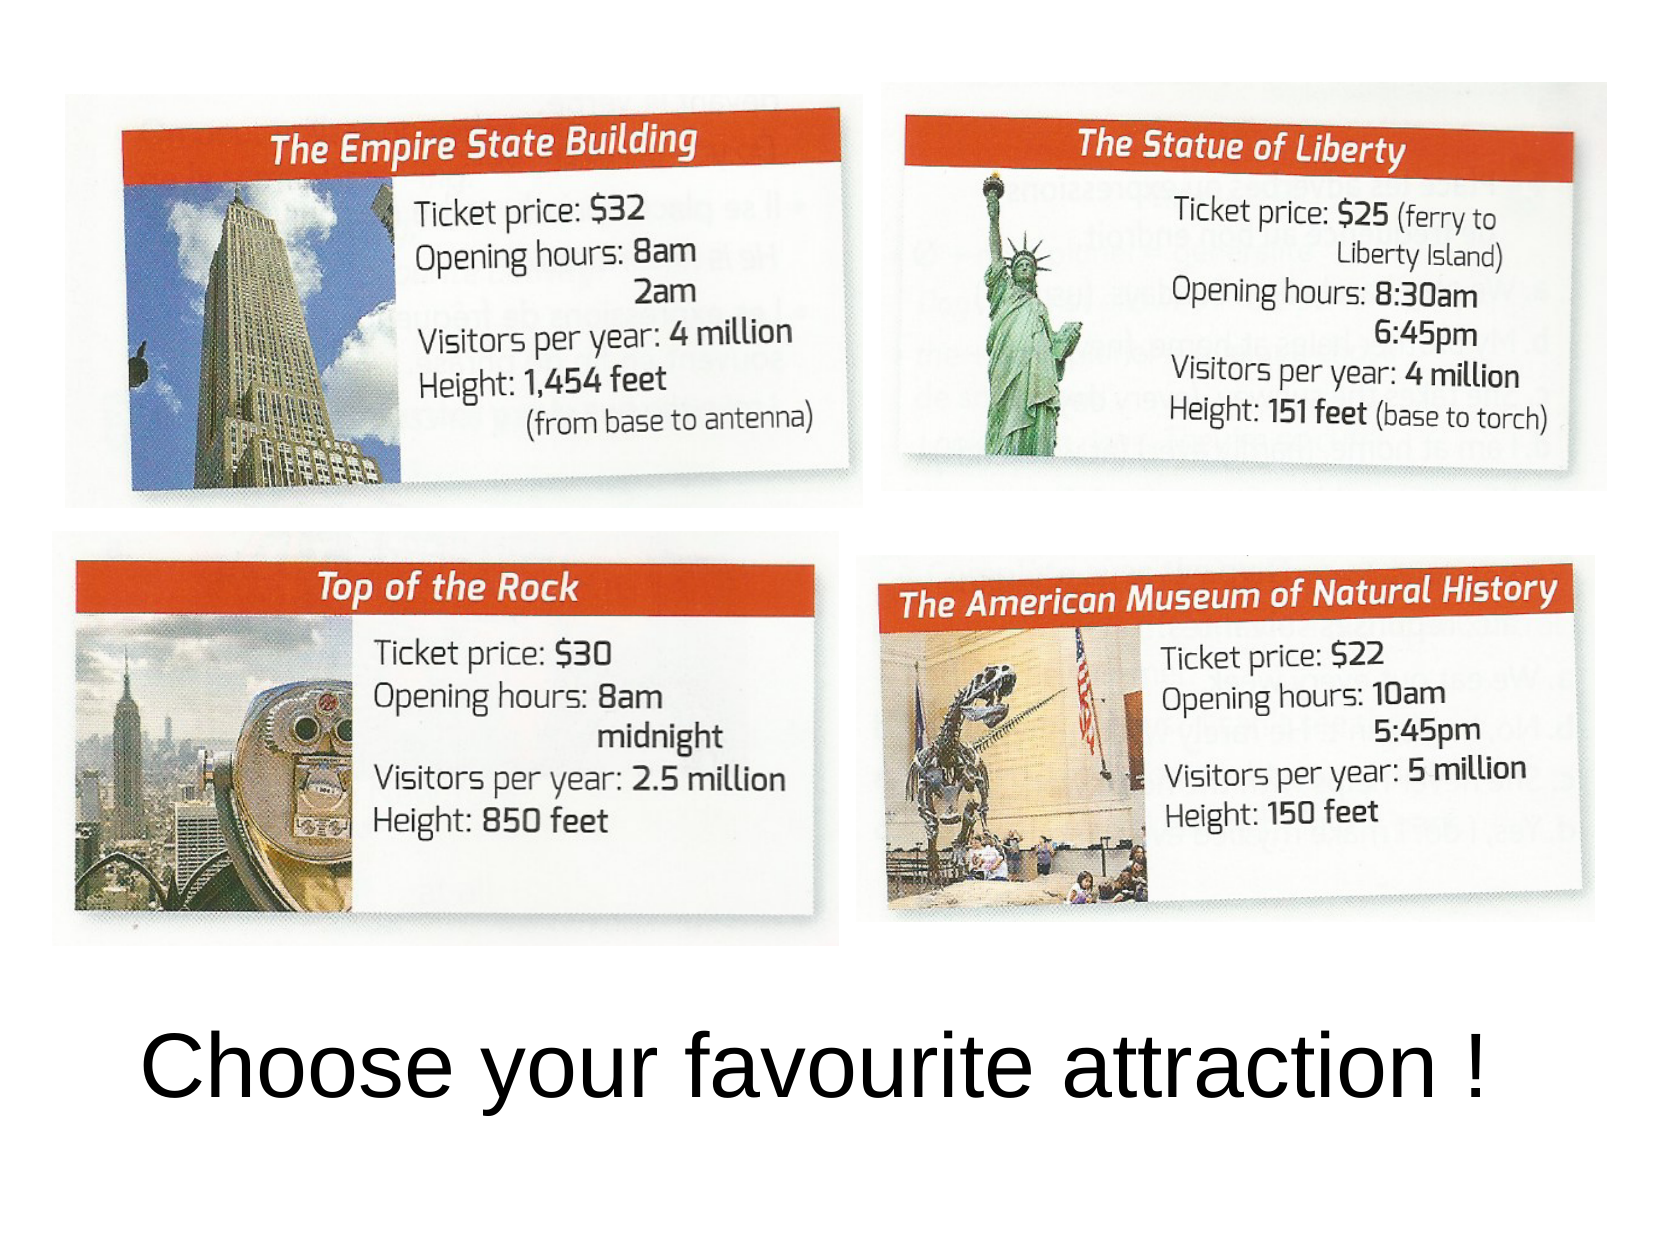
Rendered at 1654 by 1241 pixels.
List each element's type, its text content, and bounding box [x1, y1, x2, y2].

picture [65, 94, 863, 508]
picture [856, 555, 1595, 922]
title Choose your favourite attraction ! [70, 962, 1559, 1170]
picture [52, 531, 839, 946]
picture [881, 82, 1607, 491]
